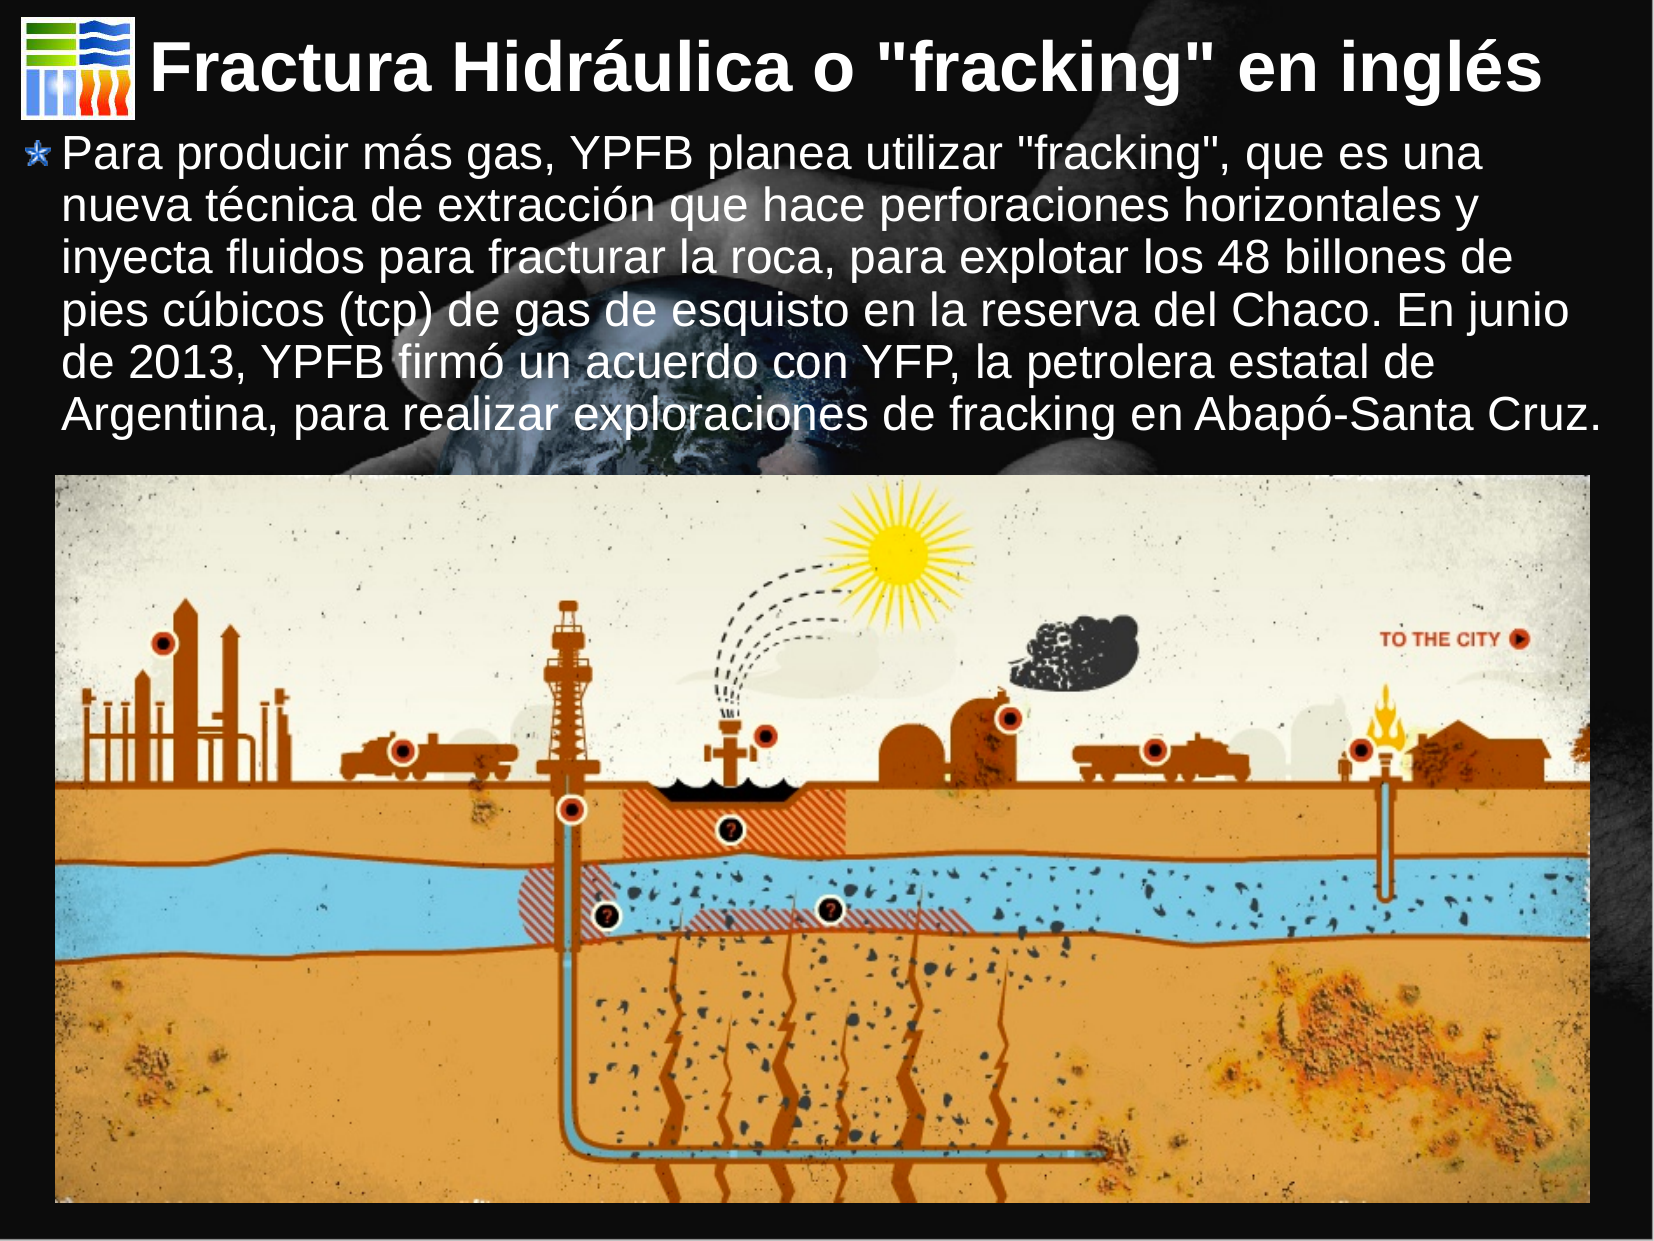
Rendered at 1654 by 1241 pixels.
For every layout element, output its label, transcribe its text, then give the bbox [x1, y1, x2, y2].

picture [0, 0, 1654, 1241]
title Fractura Hidráulica o "fracking" en inglés [149, 27, 1654, 186]
text_box Para producir más gas, YPFB planea utilizar "fracking", que es una nueva técnica de extracción que hace perforaciones horizontales y inyecta fluidos para fracturar la roca, para explotar los 48 billones de pies cúbicos (tcp) de gas de esquisto en la reserva del Chaco. En junio de 2013, YPFB firmó un acuerdo con YFP, la petrolera estatal de Argentina, para realizar exploraciones de fracking en Abapó-Santa Cruz. [11, 120, 1621, 594]
